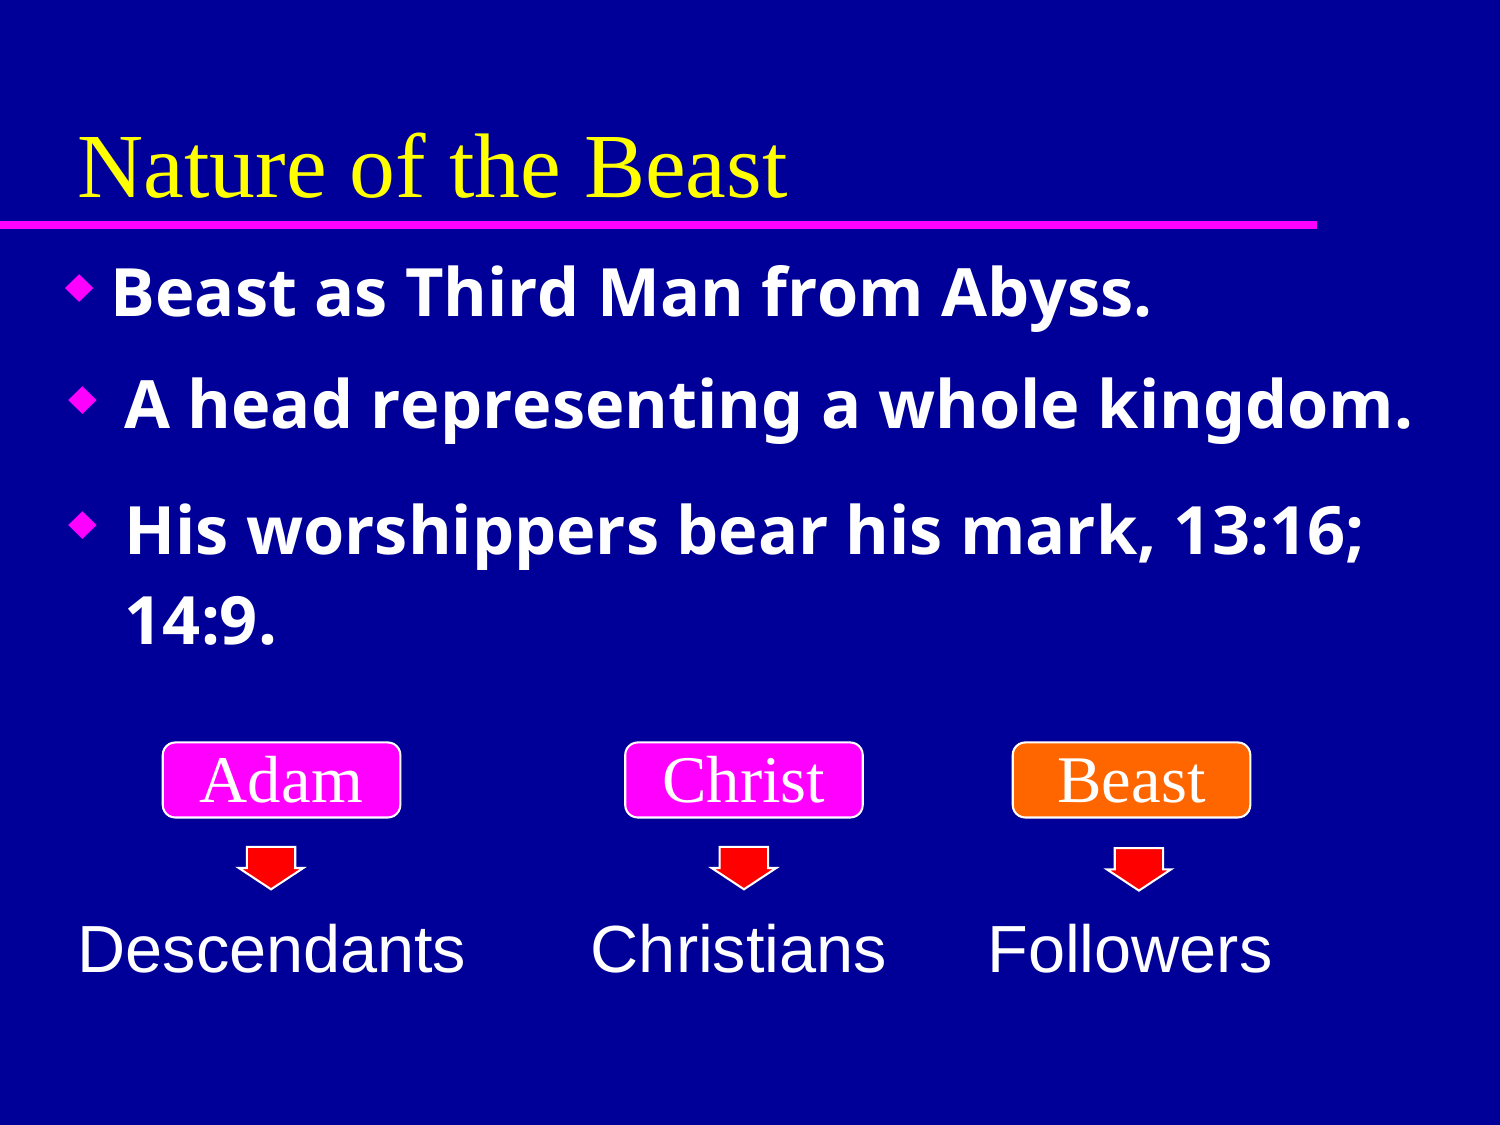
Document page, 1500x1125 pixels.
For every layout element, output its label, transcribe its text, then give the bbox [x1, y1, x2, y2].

text_box Christ [625, 742, 863, 818]
title Nature of the Beast [62, 43, 1338, 225]
text_box Beast as Third Man from Abyss. [50, 237, 1340, 344]
text_box Descendants [62, 904, 513, 995]
text_box [711, 846, 777, 890]
text_box Beast [1012, 742, 1251, 818]
text_box His worshippers bear his mark, 13:16; 14:9. [53, 475, 1488, 663]
text_box A head representing a whole kingdom. [53, 350, 1488, 475]
text_box [1106, 848, 1172, 891]
text_box Christians [575, 904, 949, 995]
text_box Followers [972, 904, 1365, 995]
text_box Adam [162, 742, 401, 818]
text_box [238, 846, 304, 890]
